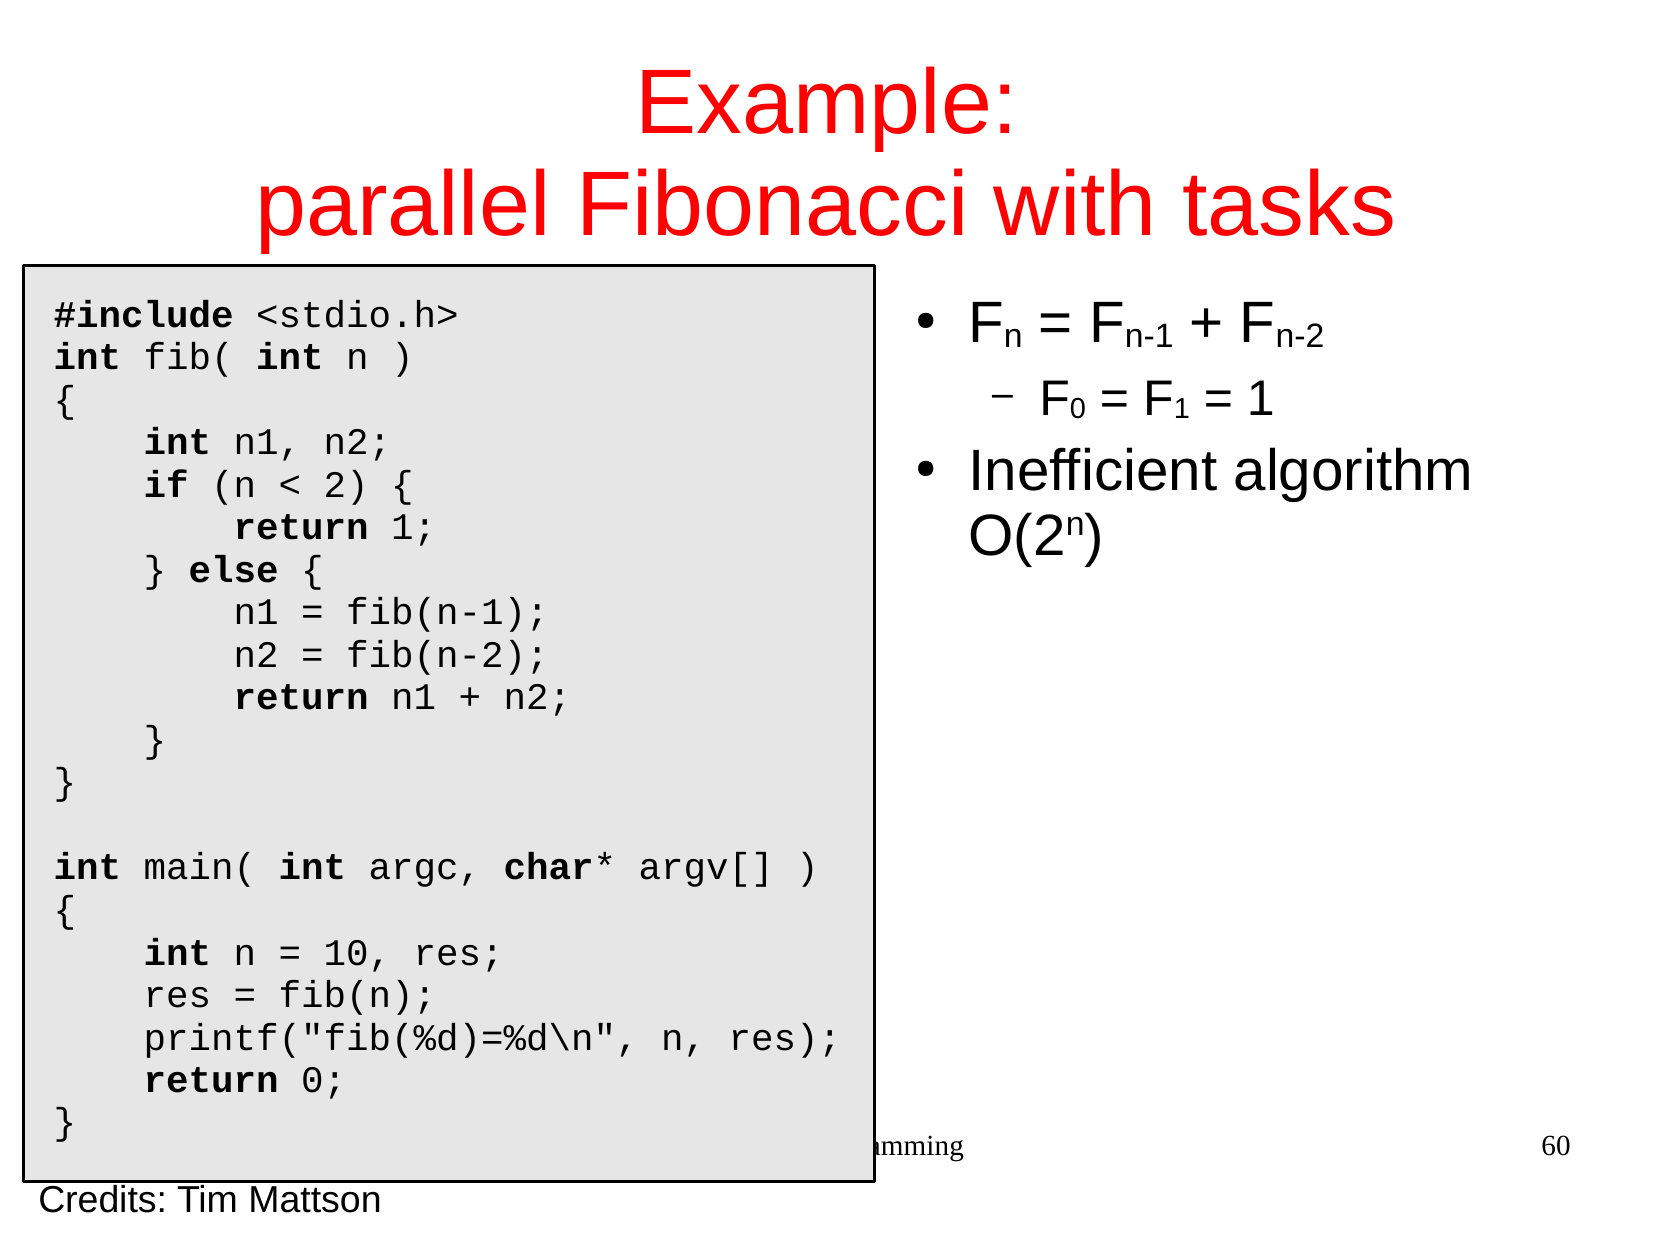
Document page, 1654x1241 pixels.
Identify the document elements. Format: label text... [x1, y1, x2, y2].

text_box Credits: Tim Mattson [23, 1171, 402, 1229]
title Example: parallel Fibonacci with tasks [82, 49, 1571, 257]
text_box #include <stdio.h> int fib( int n ) { int n1, n2; if (n < 2) { return 1; } else { n1 = fib(n-1); n2 = fib(n-2); return n1 + n2; } } int main( int argc, char* argv[] ) { int n = 10, res; res = fib(n); printf("fib(%d)=%d\n", n, res); return 0; } [23, 265, 875, 1182]
list Fn = Fn-1 + Fn-2 F0 = F1 = 1 Inefficient algorithm O(2n) [897, 290, 1572, 1109]
